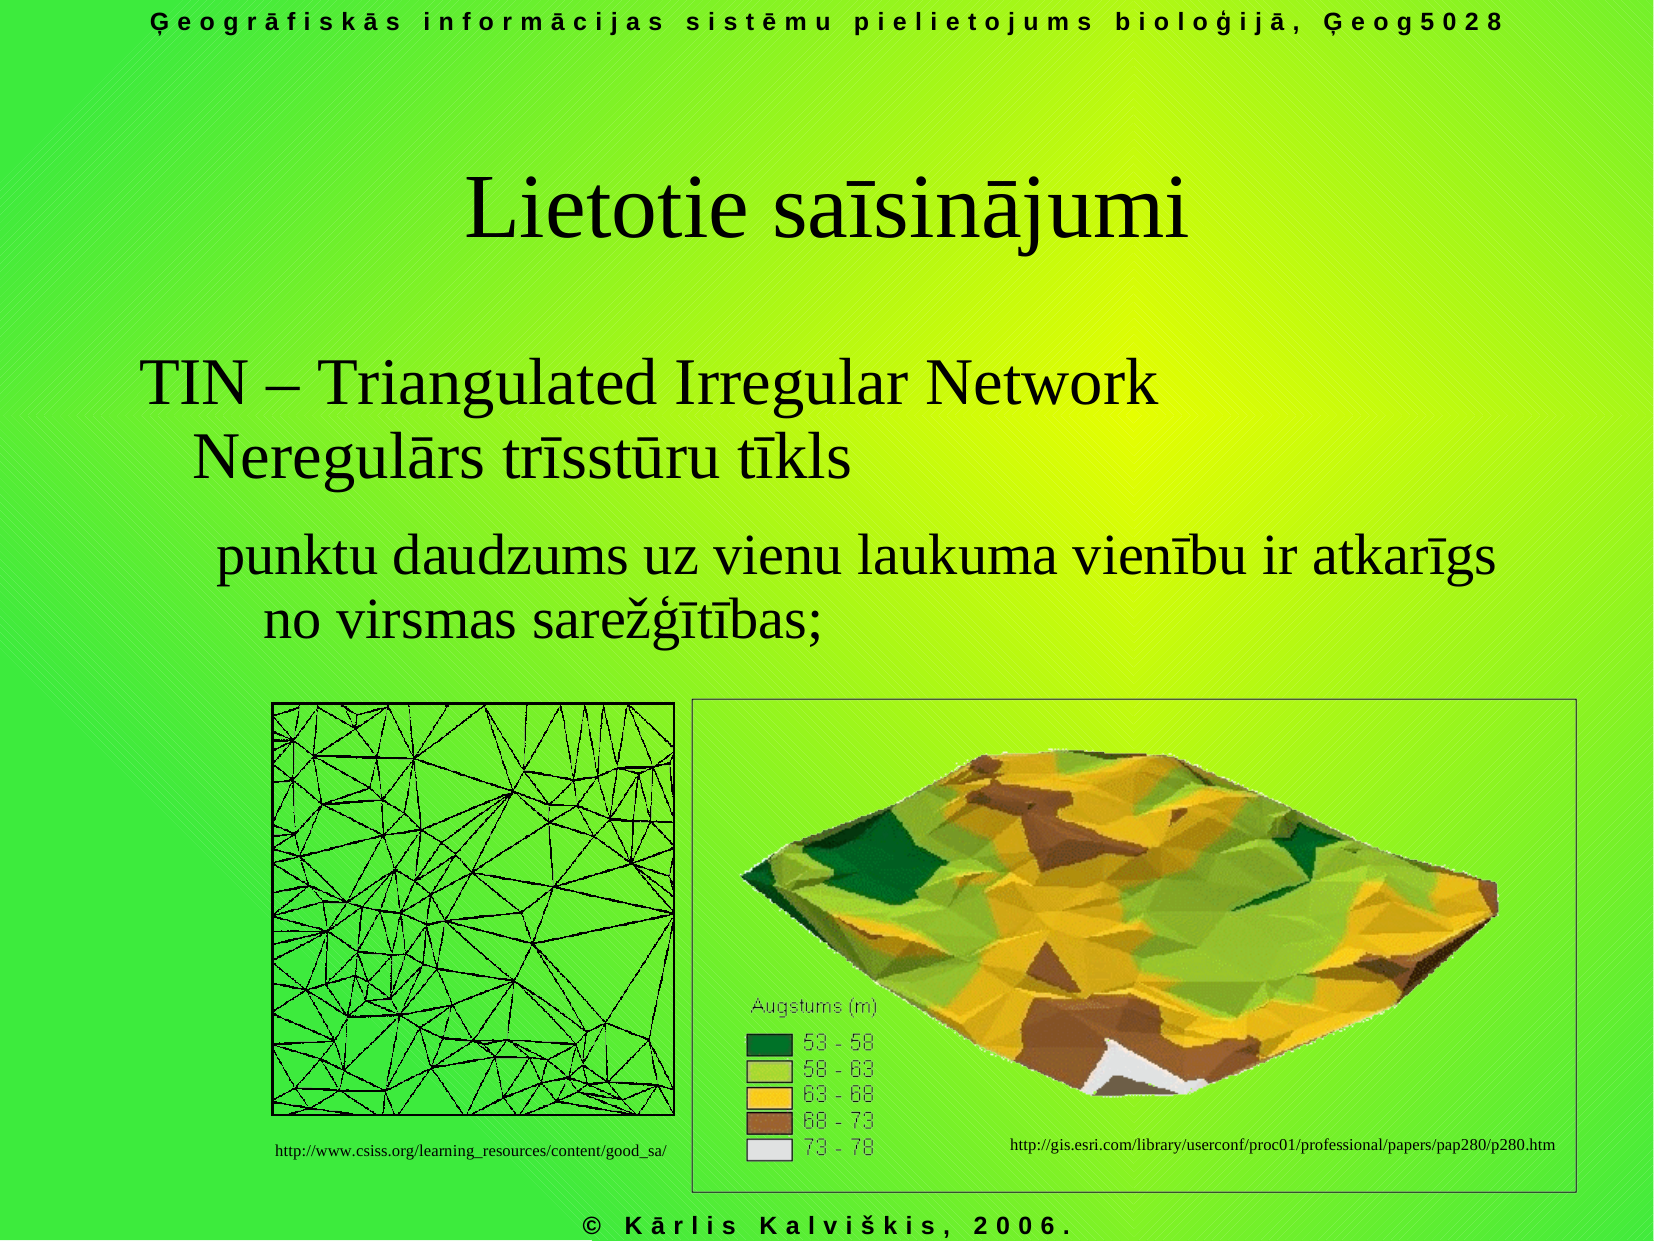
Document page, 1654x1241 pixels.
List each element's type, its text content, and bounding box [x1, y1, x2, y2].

title Lietotie saīsinājumi [121, 102, 1534, 311]
list TIN – Triangulated Irregular Network Neregulārs trīsstūru tīkls punktu daudzums uz vienu laukuma vienību ir atkarīgs no virsmas sarežģītības; [121, 344, 1534, 1127]
picture [271, 702, 675, 1116]
text_box http://www.csiss.org/learning_resources/content/good_sa/ [260, 1134, 679, 1169]
picture [687, 694, 1582, 1198]
text_box http://gis.esri.com/library/userconf/proc01/professional/papers/pap280/p280.htm [995, 1128, 1568, 1163]
